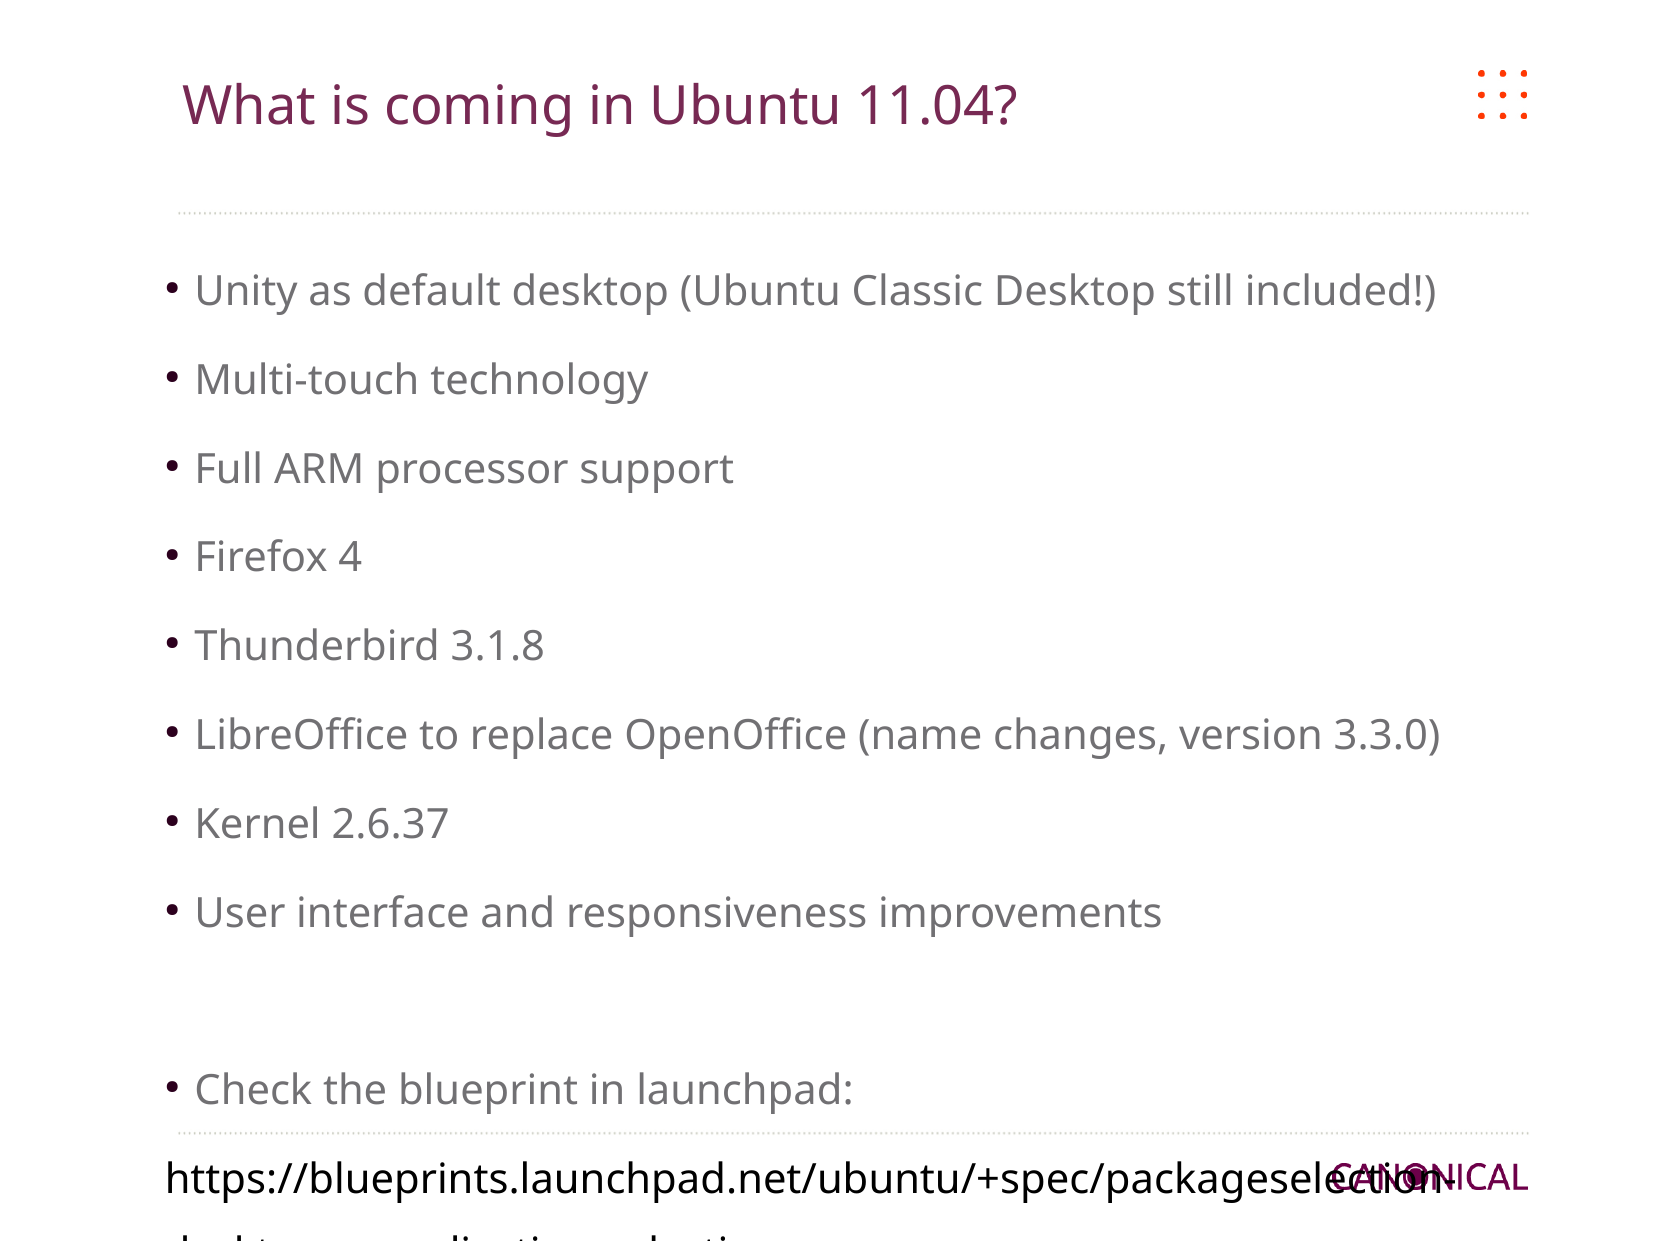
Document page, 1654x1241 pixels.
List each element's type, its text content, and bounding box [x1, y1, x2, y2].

picture [177, 1129, 1532, 1136]
text_box Unity as default desktop (Ubuntu Classic Desktop still included!) Multi-touch technology Full ARM processor support Firefox 4 Thunderbird 3.1.8 LibreOffice to replace OpenOffice (name changes, version 3.3.0) Kernel 2.6.37 User interface and responsiveness improvements Check the blueprint in launchpad: https://blueprints.launchpad.net/ubuntu/+spec/packageselection-desktop-n-application-selection [150, 236, 1577, 1118]
picture [1478, 70, 1527, 119]
picture [1424, 1173, 1436, 1190]
picture [1398, 1173, 1411, 1190]
picture [1332, 1173, 1341, 1180]
text_box What is coming in Ubuntu 11.04? [167, 59, 1003, 135]
picture [1332, 1163, 1528, 1190]
picture [177, 209, 1532, 216]
